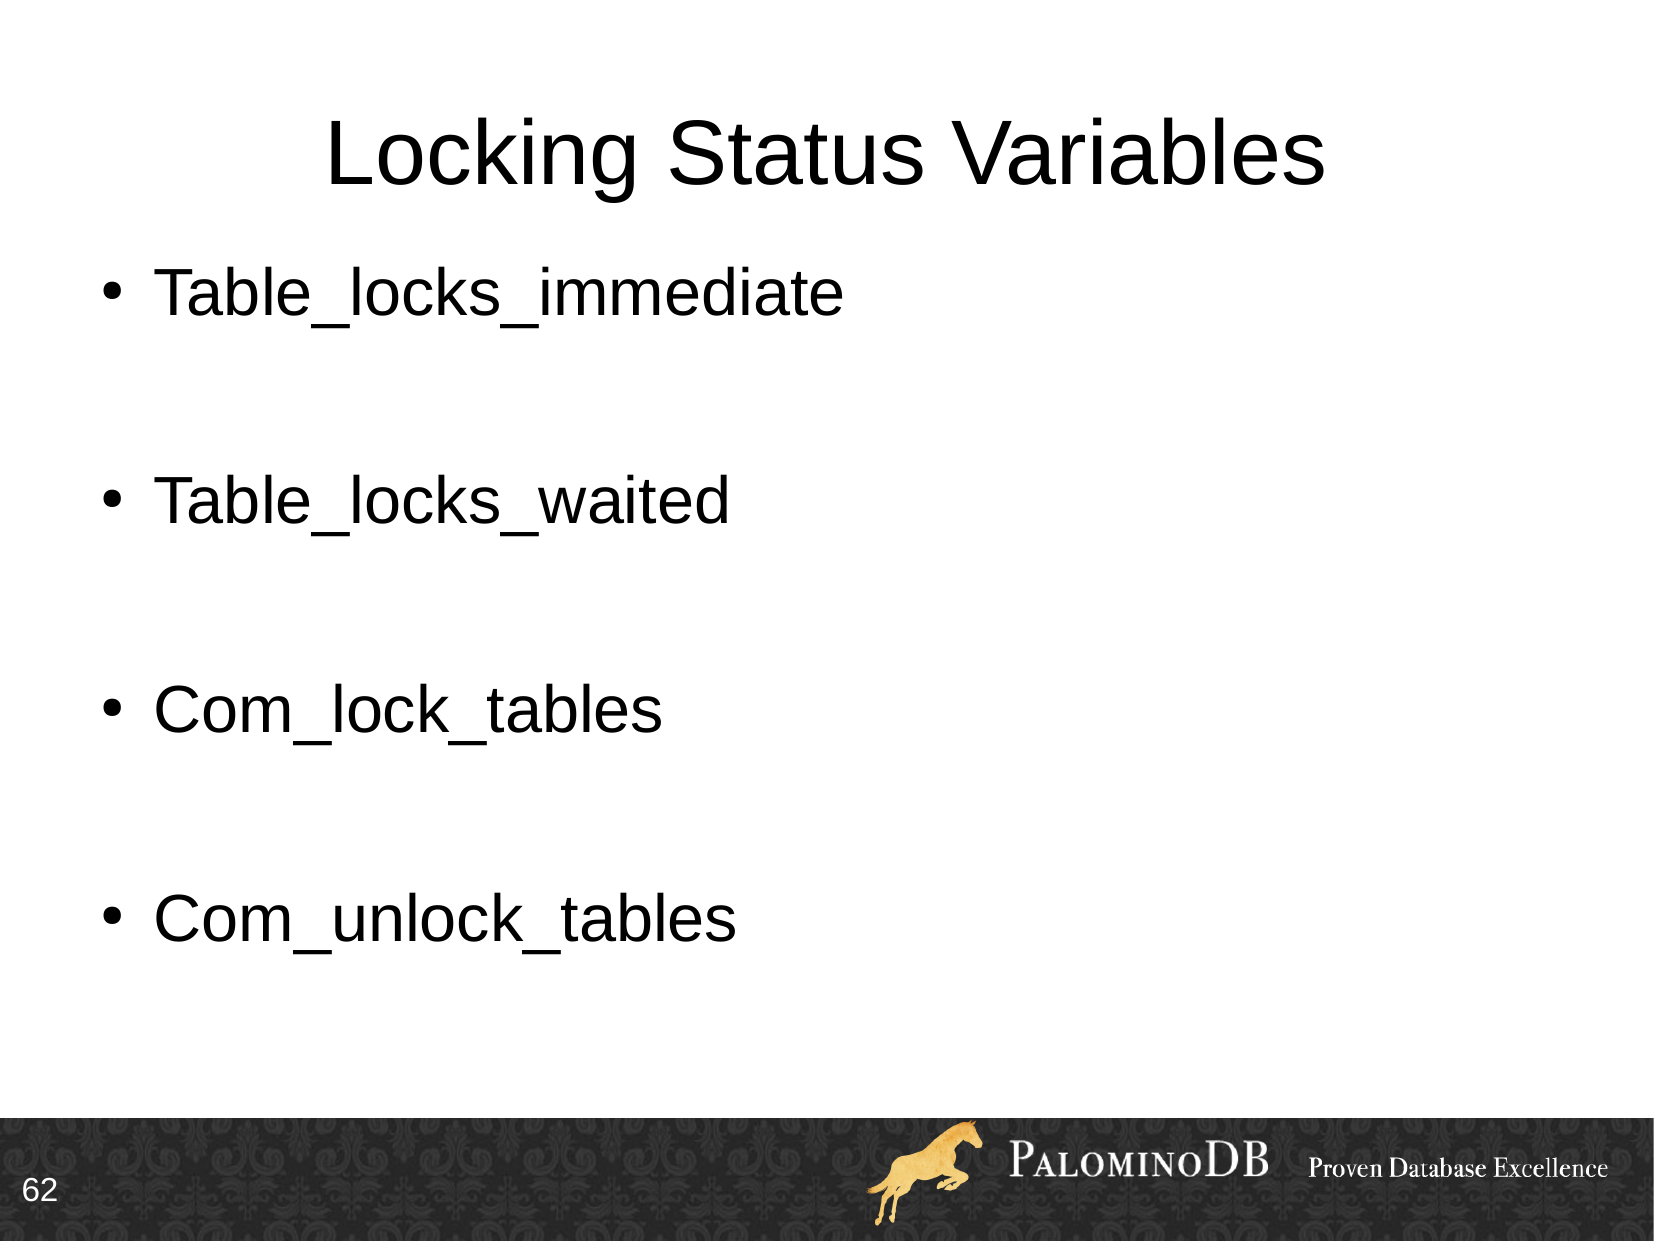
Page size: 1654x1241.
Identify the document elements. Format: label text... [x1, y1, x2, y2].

title Locking Status Variables [82, 49, 1571, 254]
picture [0, 1109, 1654, 1241]
list Table_locks_immediate Table_locks_waited Com_lock_tables Com_unlock_tables [82, 254, 1571, 1074]
